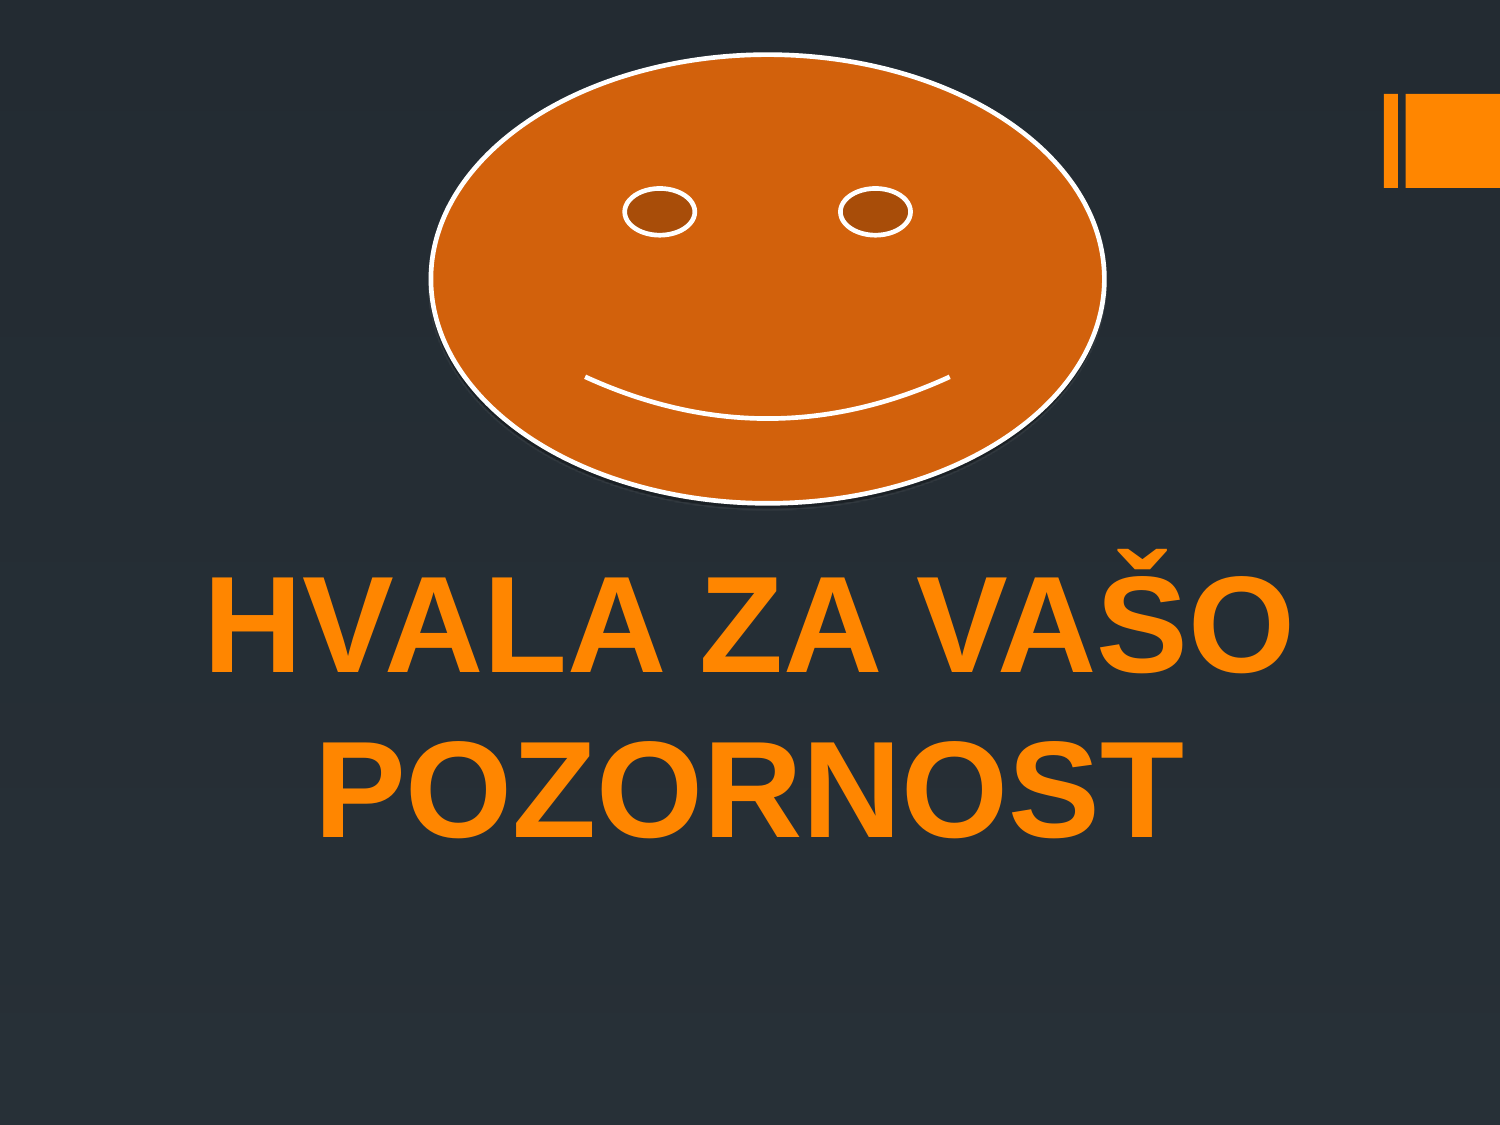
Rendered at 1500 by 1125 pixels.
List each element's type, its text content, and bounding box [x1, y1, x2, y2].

text_box [430, 54, 1105, 504]
title HVALA ZA VAŠO POZORNOST [150, 527, 1350, 1036]
